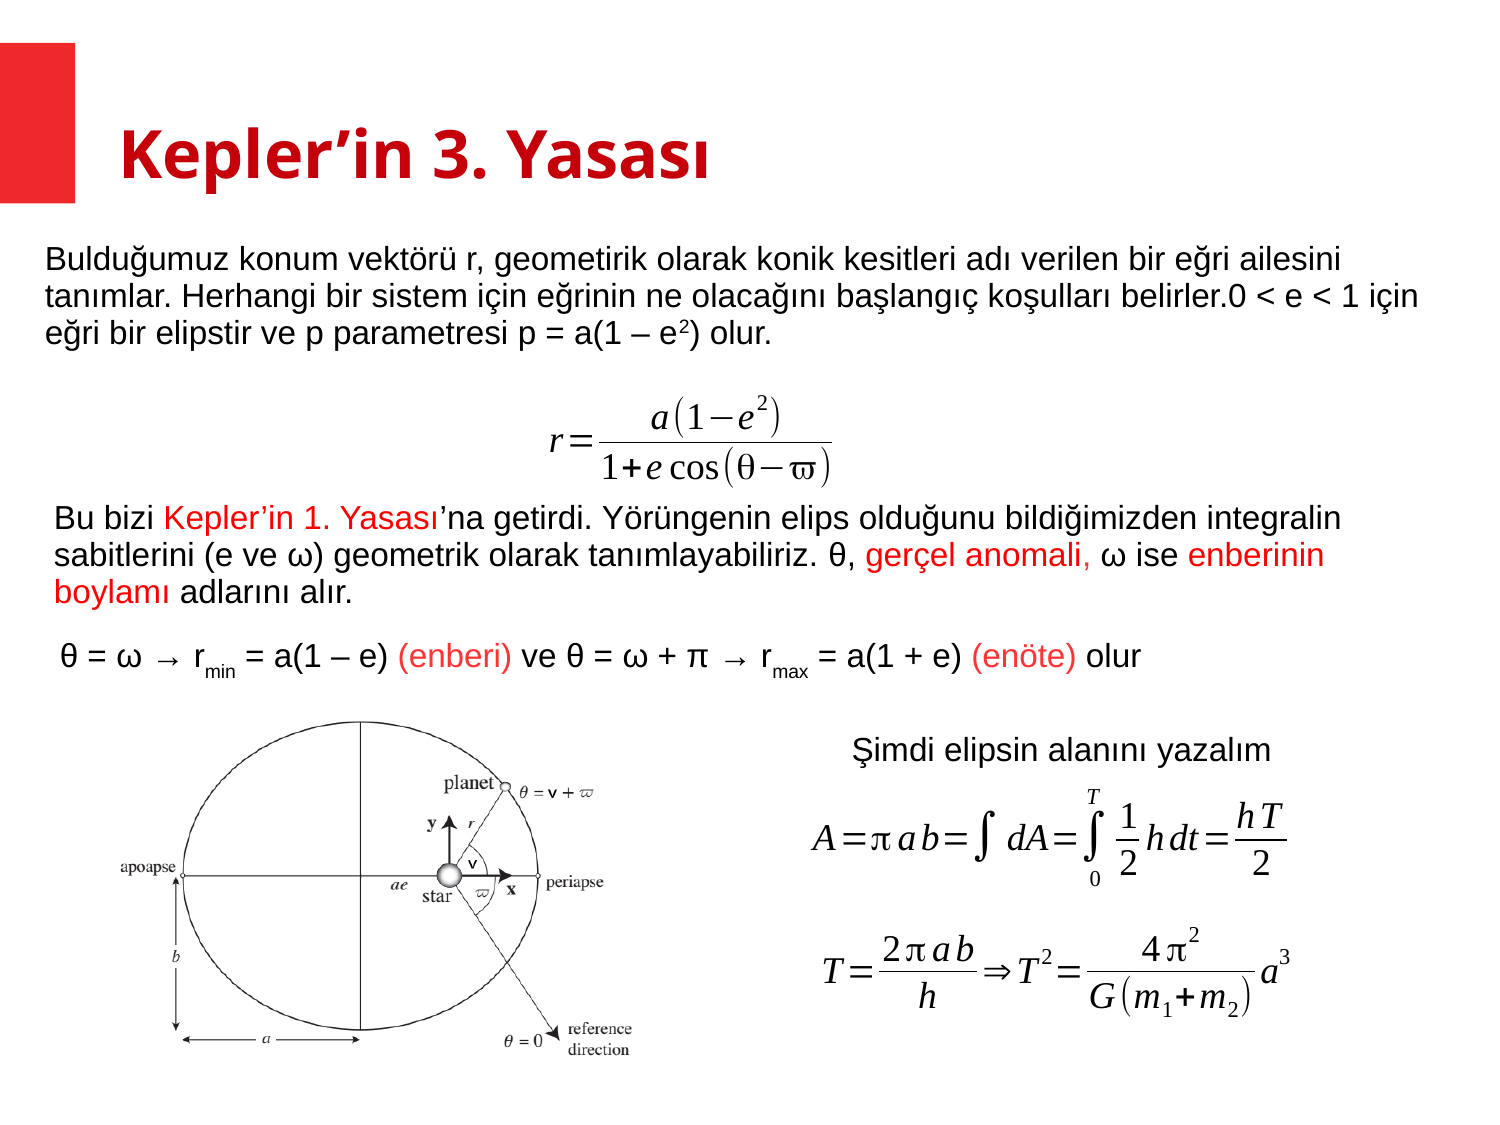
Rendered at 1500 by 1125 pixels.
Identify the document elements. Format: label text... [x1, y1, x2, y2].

text_box θ = ω → rmin = a(1 – e) (enberi) ve θ = ω + π → rmax = a(1 + e) (enöte) olur [45, 630, 1471, 691]
picture [105, 690, 668, 1105]
chart [542, 389, 841, 491]
text_box Bulduğumuz konum vektörü r, geometirik olarak konik kesitleri adı verilen bir eğri ailesini tanımlar. Herhangi bir sistem için eğrinin ne olacağını başlangıç koşulları belirler.0 < e < 1 için eğri bir elipstir ve p parametresi p = a(1 – e2) olur. [30, 232, 1456, 361]
text_box Şimdi elipsin alanını yazalım [724, 724, 1400, 777]
chart [815, 921, 1298, 1023]
text_box Bu bizi Kepler’in 1. Yasası’na getirdi. Yörüngenin elips olduğunu bildiğimizden integralin sabitlerini (e ve ω) geometrik olarak tanımlayabiliriz. θ, gerçel anomali, ω ise enberinin boylamı adlarını alır. [39, 492, 1465, 620]
chart [803, 784, 1295, 891]
title Kepler’in 3. Yasası [118, 49, 1500, 257]
